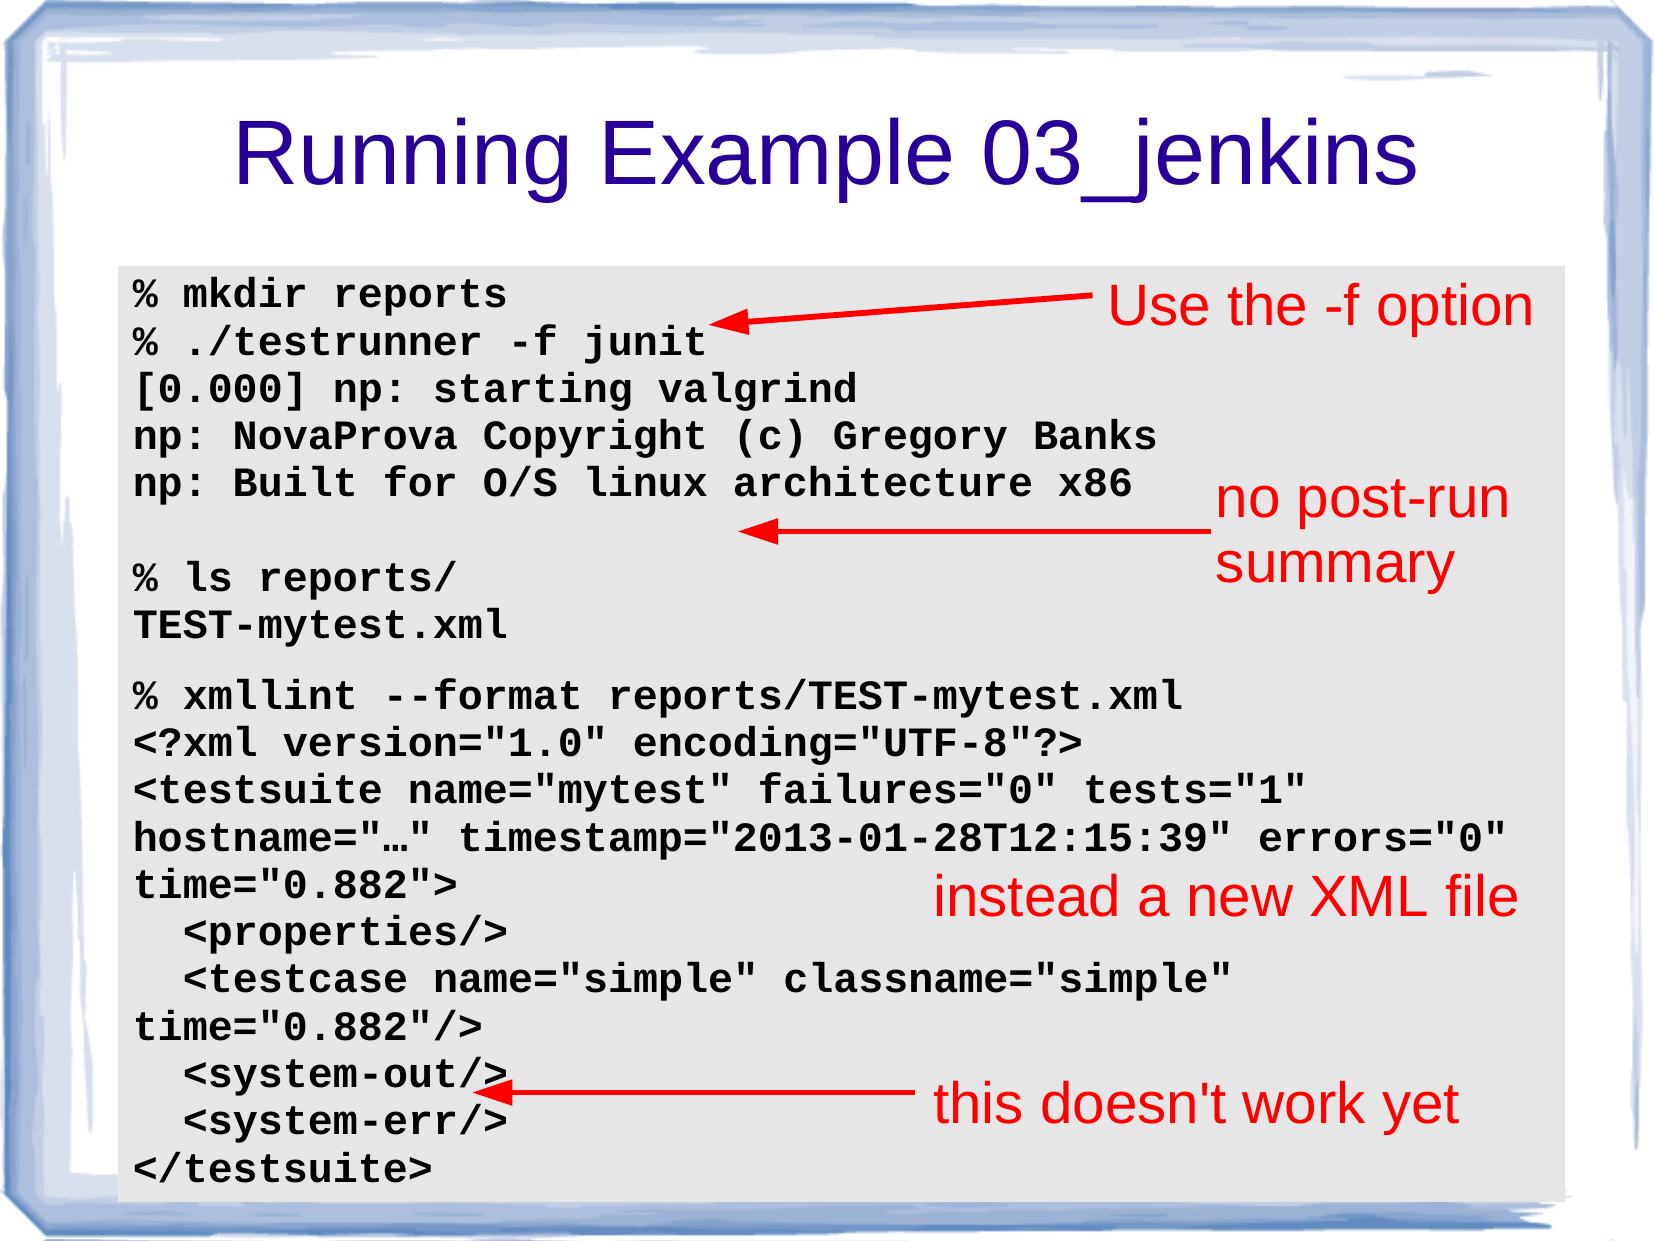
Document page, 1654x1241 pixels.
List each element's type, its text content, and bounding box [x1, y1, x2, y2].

text_box instead a new XML file [918, 856, 1536, 945]
text_box this doesn't work yet [918, 1062, 1509, 1152]
text_box Use the -f option [1092, 265, 1551, 355]
text_box no post-run summary [1201, 457, 1527, 602]
title Running Example 03_jenkins [82, 49, 1571, 257]
text_box % mkdir reports % ./testrunner -f junit [0.000] np: starting valgrind np: NovaProva Copyright (c) Gregory Banks np: Built for O/S linux architecture x86 % ls reports/ TEST-mytest.xml % xmllint --format reports/TEST-mytest.xml <?xml version="1.0" encoding="UTF-8"?> <testsuite name="mytest" failures="0" tests="1" hostname="…" timestamp="2013-01-28T12:15:39" errors="0" time="0.882"> <properties/> <testcase name="simple" classname="simple" time="0.882"/> <system-out/> <system-err/> </testsuite> [118, 265, 1565, 1202]
picture [0, 0, 1654, 1241]
